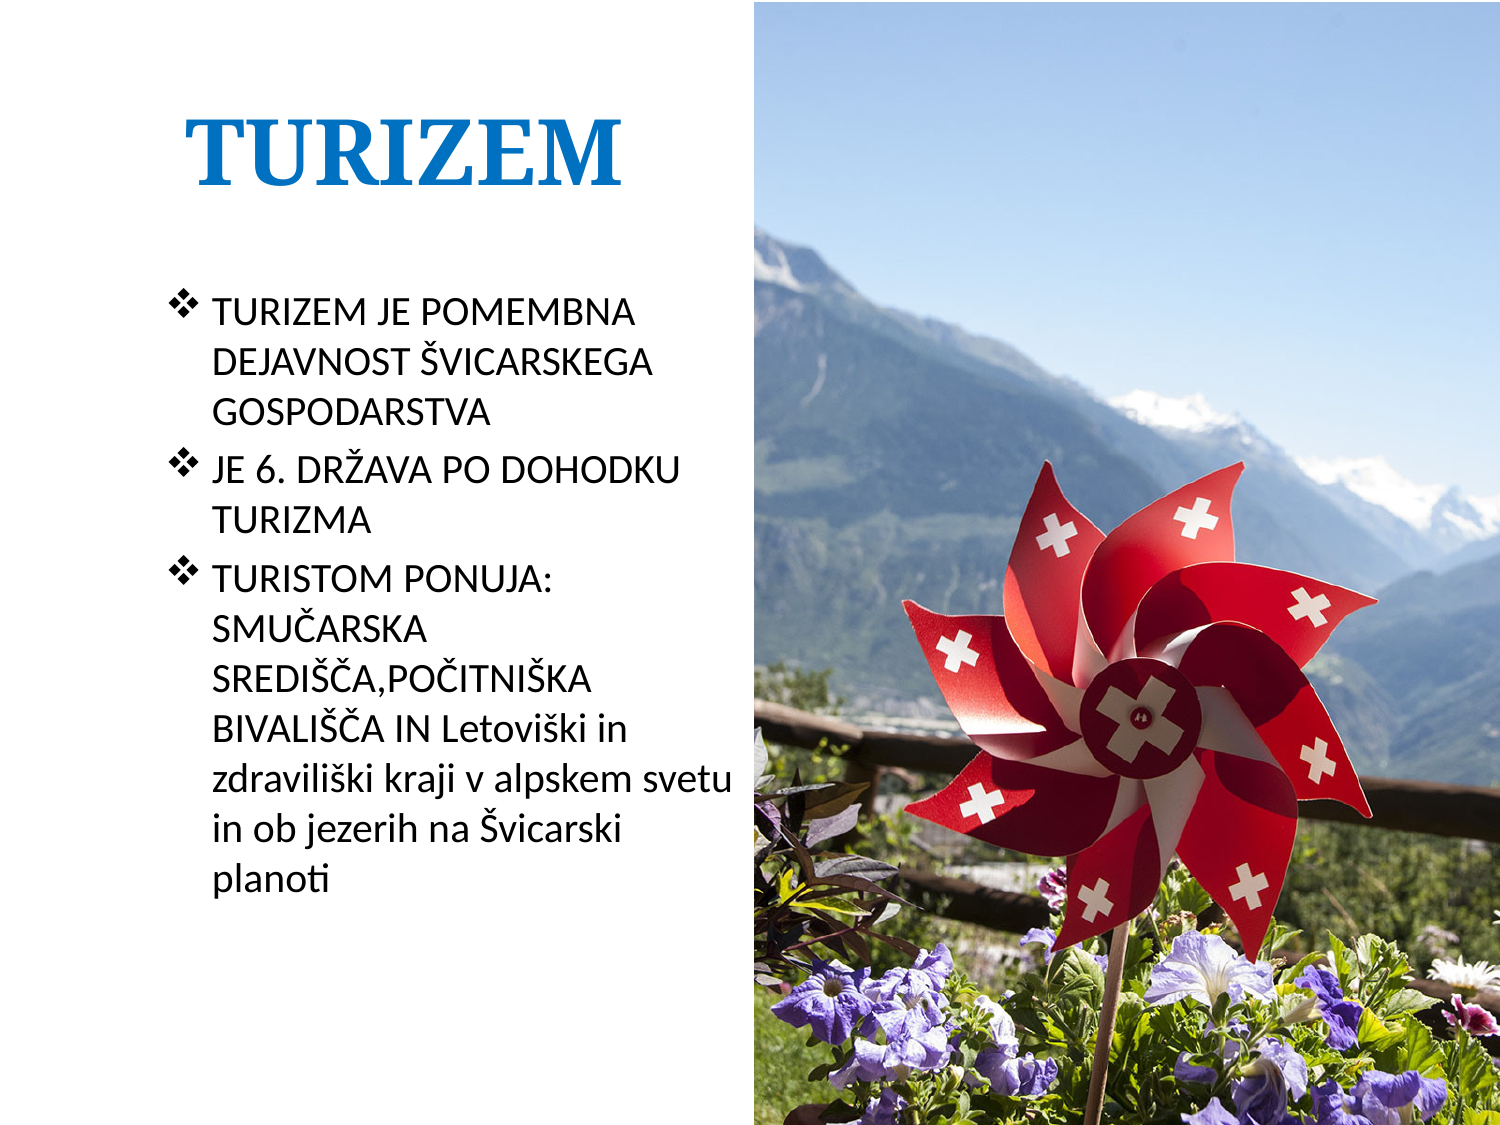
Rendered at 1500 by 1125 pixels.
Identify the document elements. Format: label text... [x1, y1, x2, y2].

list TURIZEM JE POMEMBNA DEJAVNOST ŠVICARSKEGA GOSPODARSTVA JE 6. DRŽAVA PO DOHODKU TURIZMA TURISTOM PONUJA: SMUČARSKA SREDIŠČA,POČITNIŠKA BIVALIŠČA IN Letoviški in zdraviliški kraji v alpskem svetu in ob jezerih na Švicarski planoti [75, 276, 754, 1059]
picture [754, 2, 1500, 1125]
title TURIZEM [64, 54, 745, 243]
